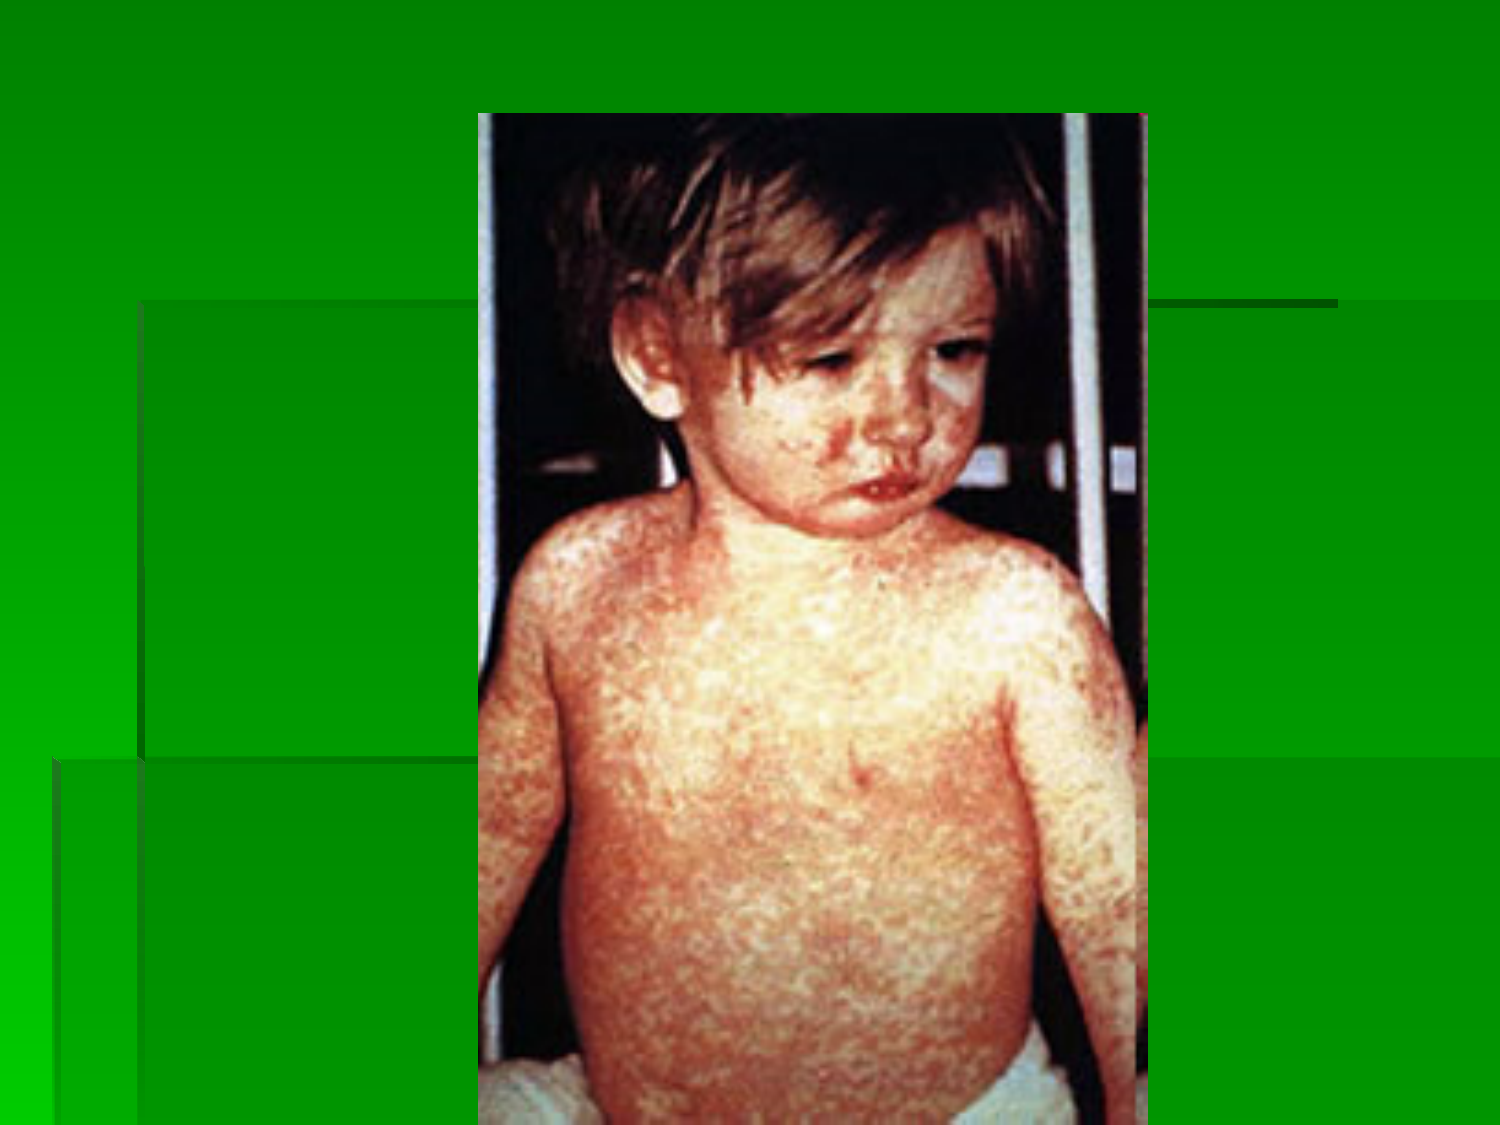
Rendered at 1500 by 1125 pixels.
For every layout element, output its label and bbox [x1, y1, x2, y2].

picture [478, 113, 1148, 1125]
